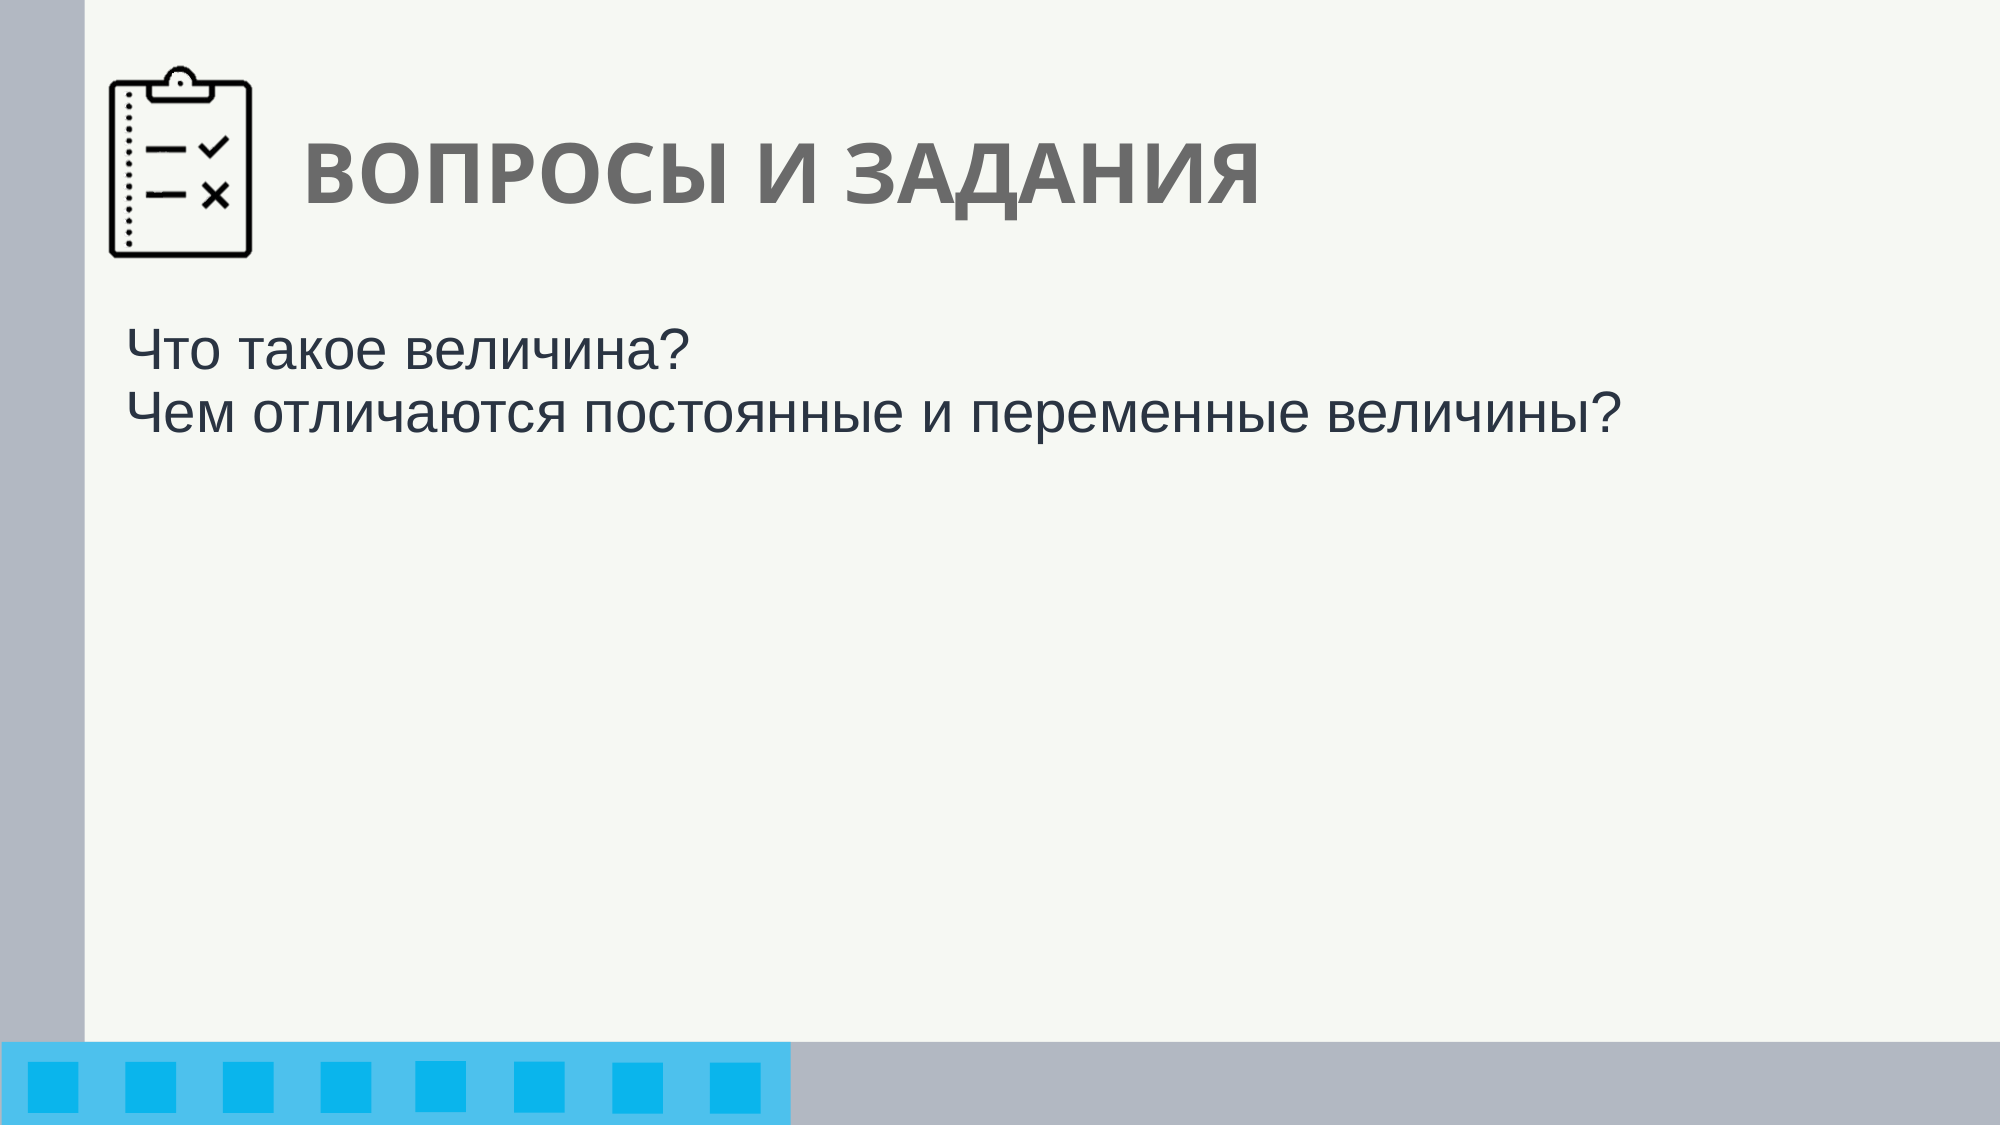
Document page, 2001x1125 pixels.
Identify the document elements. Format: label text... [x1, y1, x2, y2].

picture [85, 54, 286, 286]
list Что такое величина? Чем отличаются постоянные и переменные величины? [110, 311, 1892, 965]
title ВОПРОСЫ И ЗАДАНИЯ [285, 67, 1892, 286]
